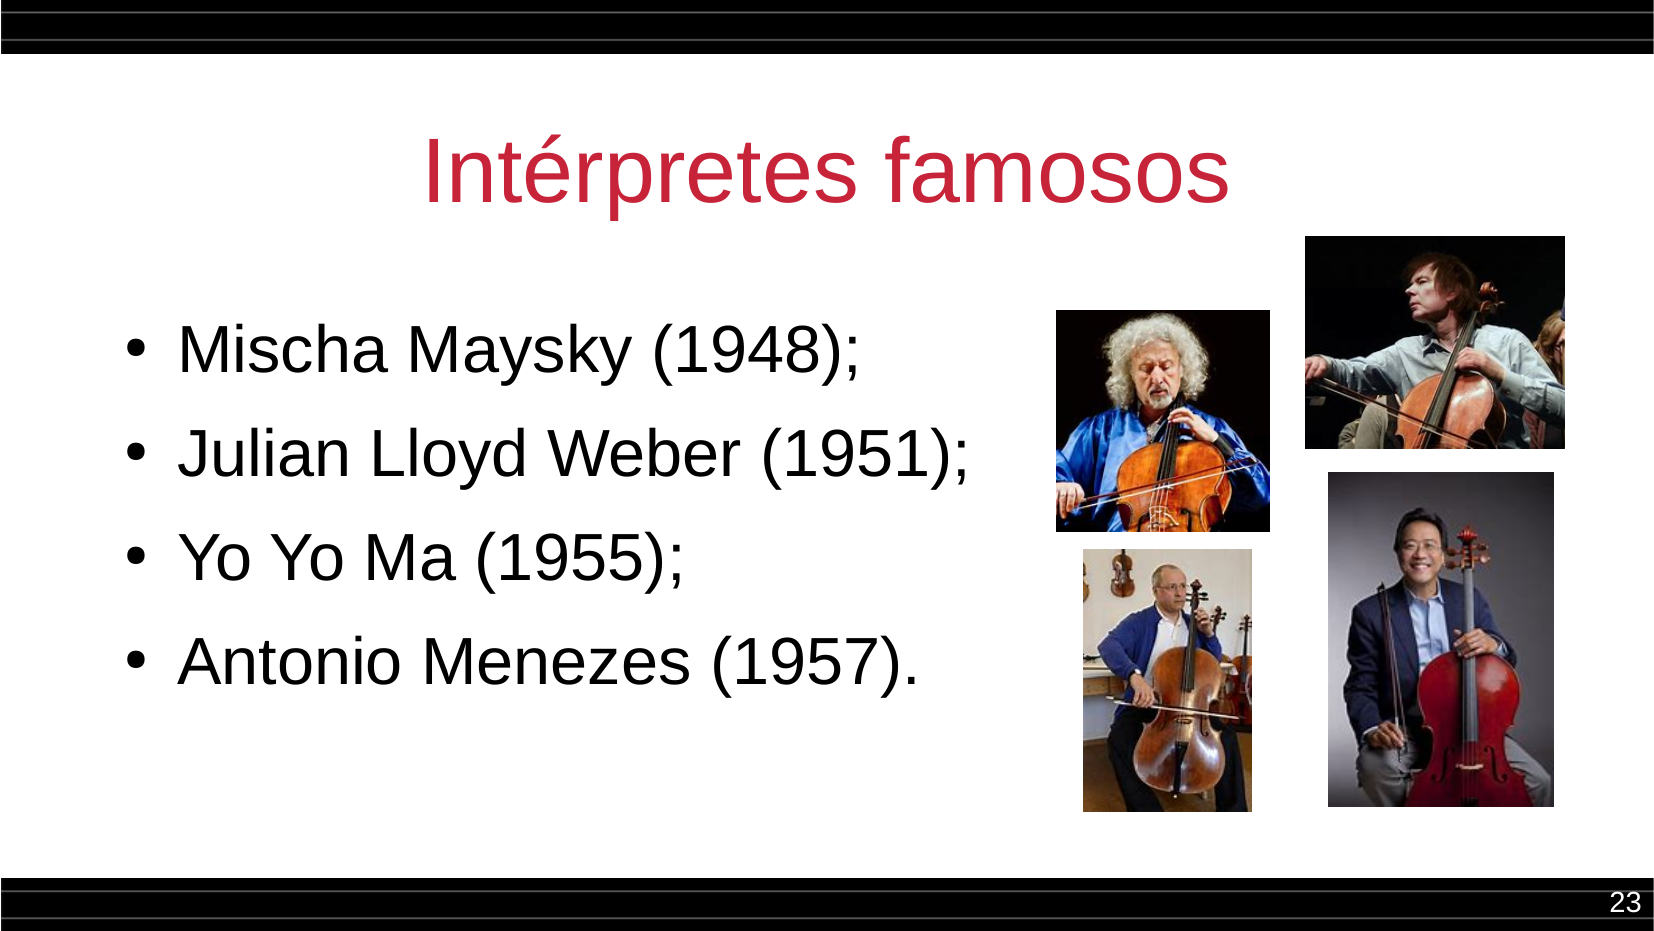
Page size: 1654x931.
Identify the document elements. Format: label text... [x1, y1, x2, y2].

picture [1328, 472, 1554, 807]
picture [1305, 236, 1565, 449]
picture [1, 0, 1654, 54]
title Intérpretes famosos [82, 92, 1571, 249]
picture [1056, 310, 1270, 532]
picture [1083, 549, 1252, 813]
picture [1, 878, 1654, 931]
list Mischa Maysky (1948); Julian Lloyd Weber (1951); Yo Yo Ma (1955); Antonio Menezes (1957). [106, 311, 1595, 798]
